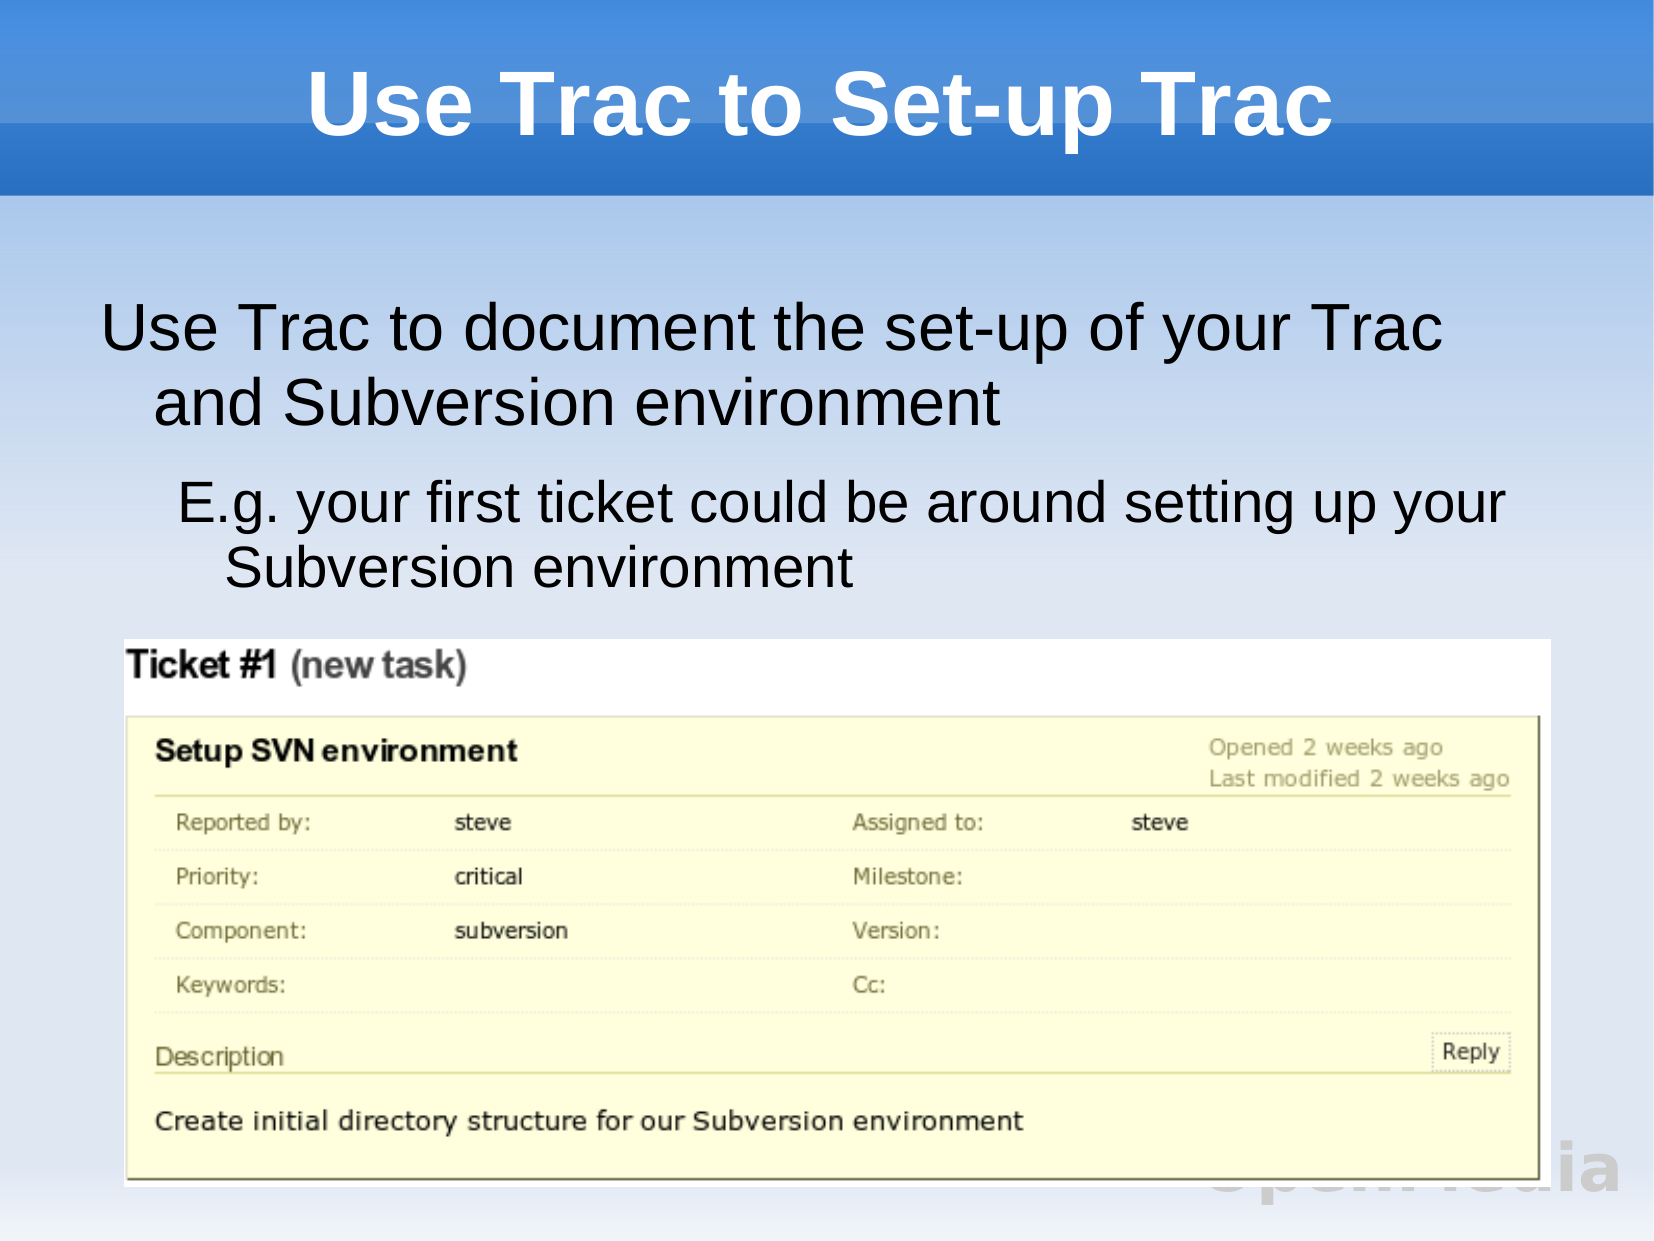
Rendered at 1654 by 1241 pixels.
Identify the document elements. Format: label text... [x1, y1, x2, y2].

picture [0, 0, 1654, 1241]
list Use Trac to document the set-up of your Trac and Subversion environment E.g. your first ticket could be around setting up your Subversion environment [82, 290, 1571, 621]
title Use Trac to Set-up Trac [76, 0, 1565, 208]
